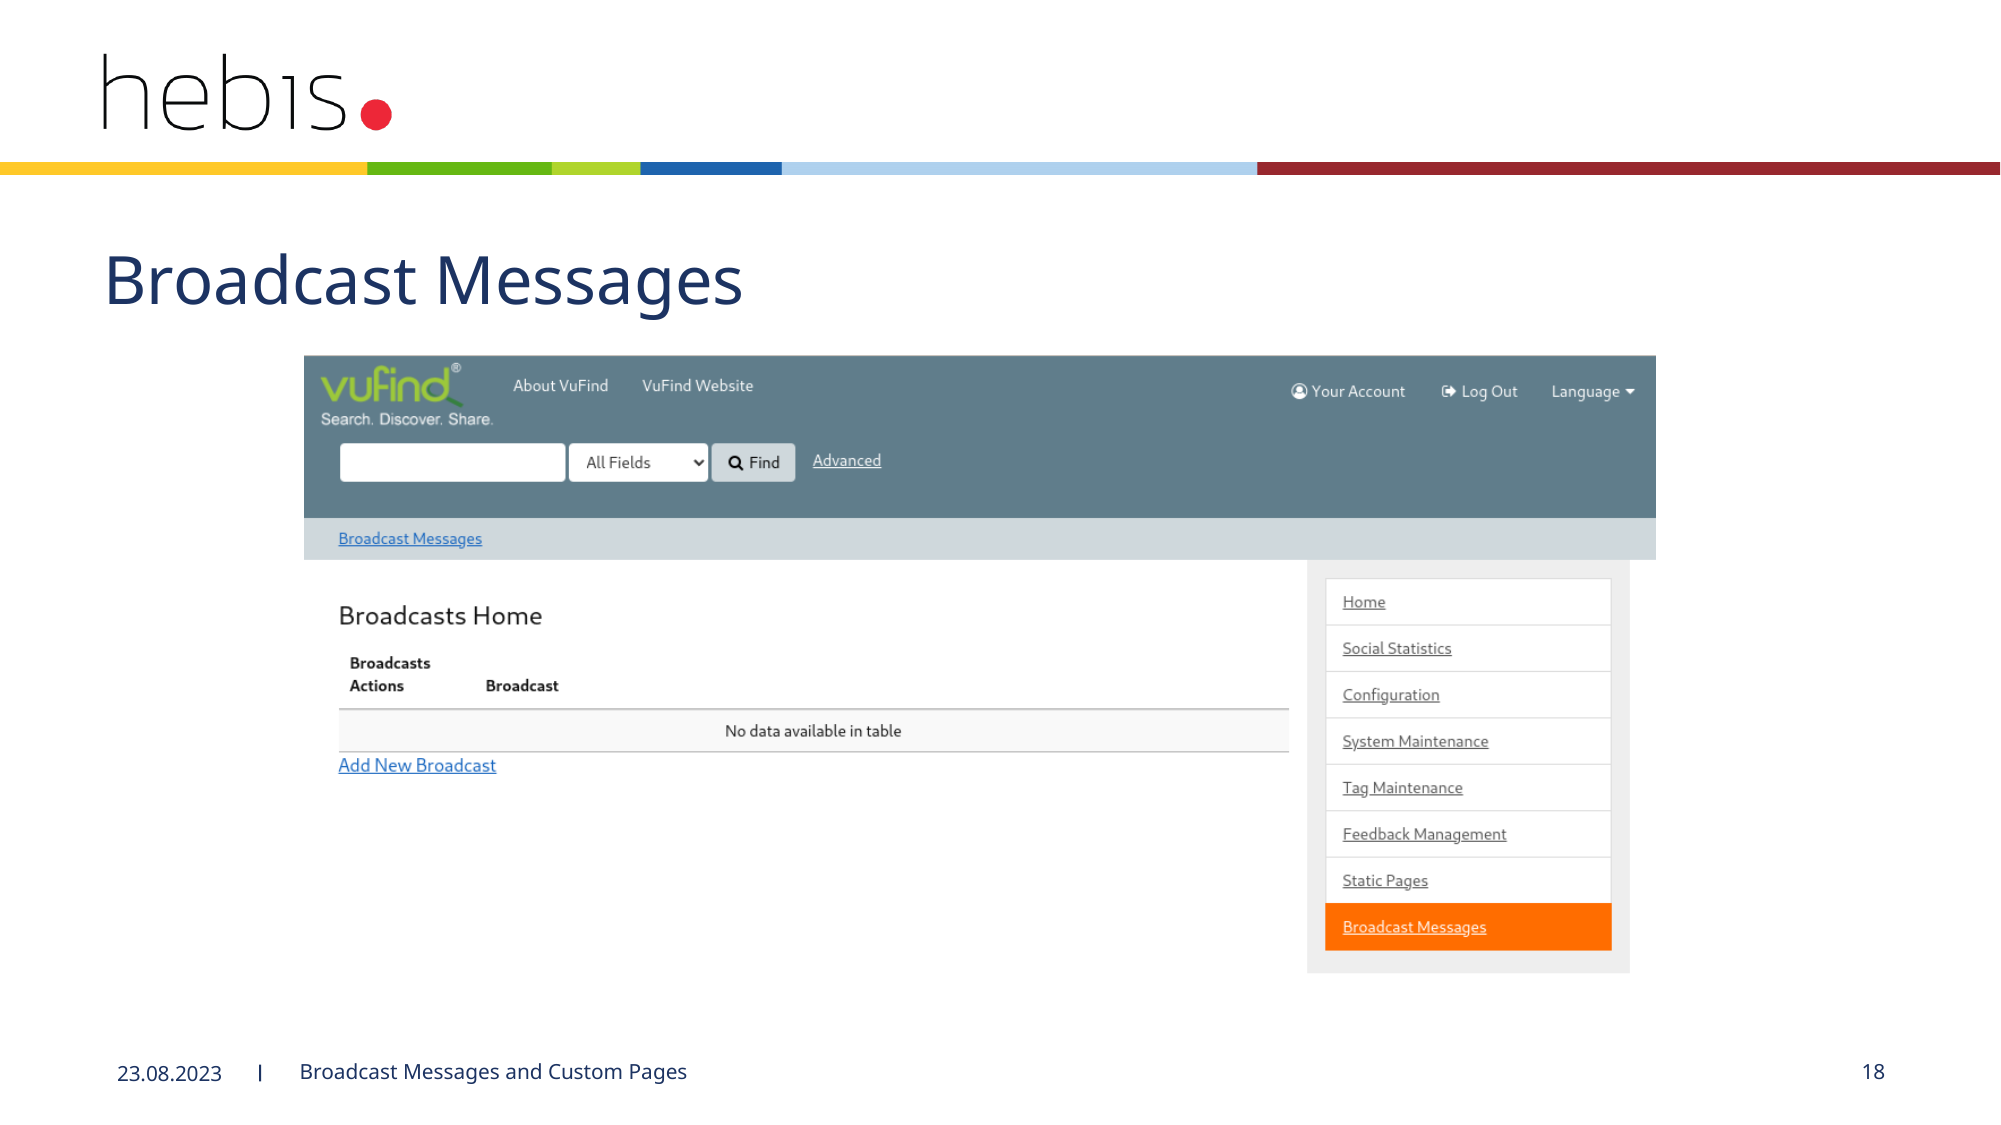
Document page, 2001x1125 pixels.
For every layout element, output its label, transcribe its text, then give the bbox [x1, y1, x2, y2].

picture [304, 355, 1656, 1006]
slide_number 23.08.2023 [102, 1042, 271, 1103]
list Broadcast Messages [97, 242, 1581, 313]
picture [0, 0, 2001, 248]
